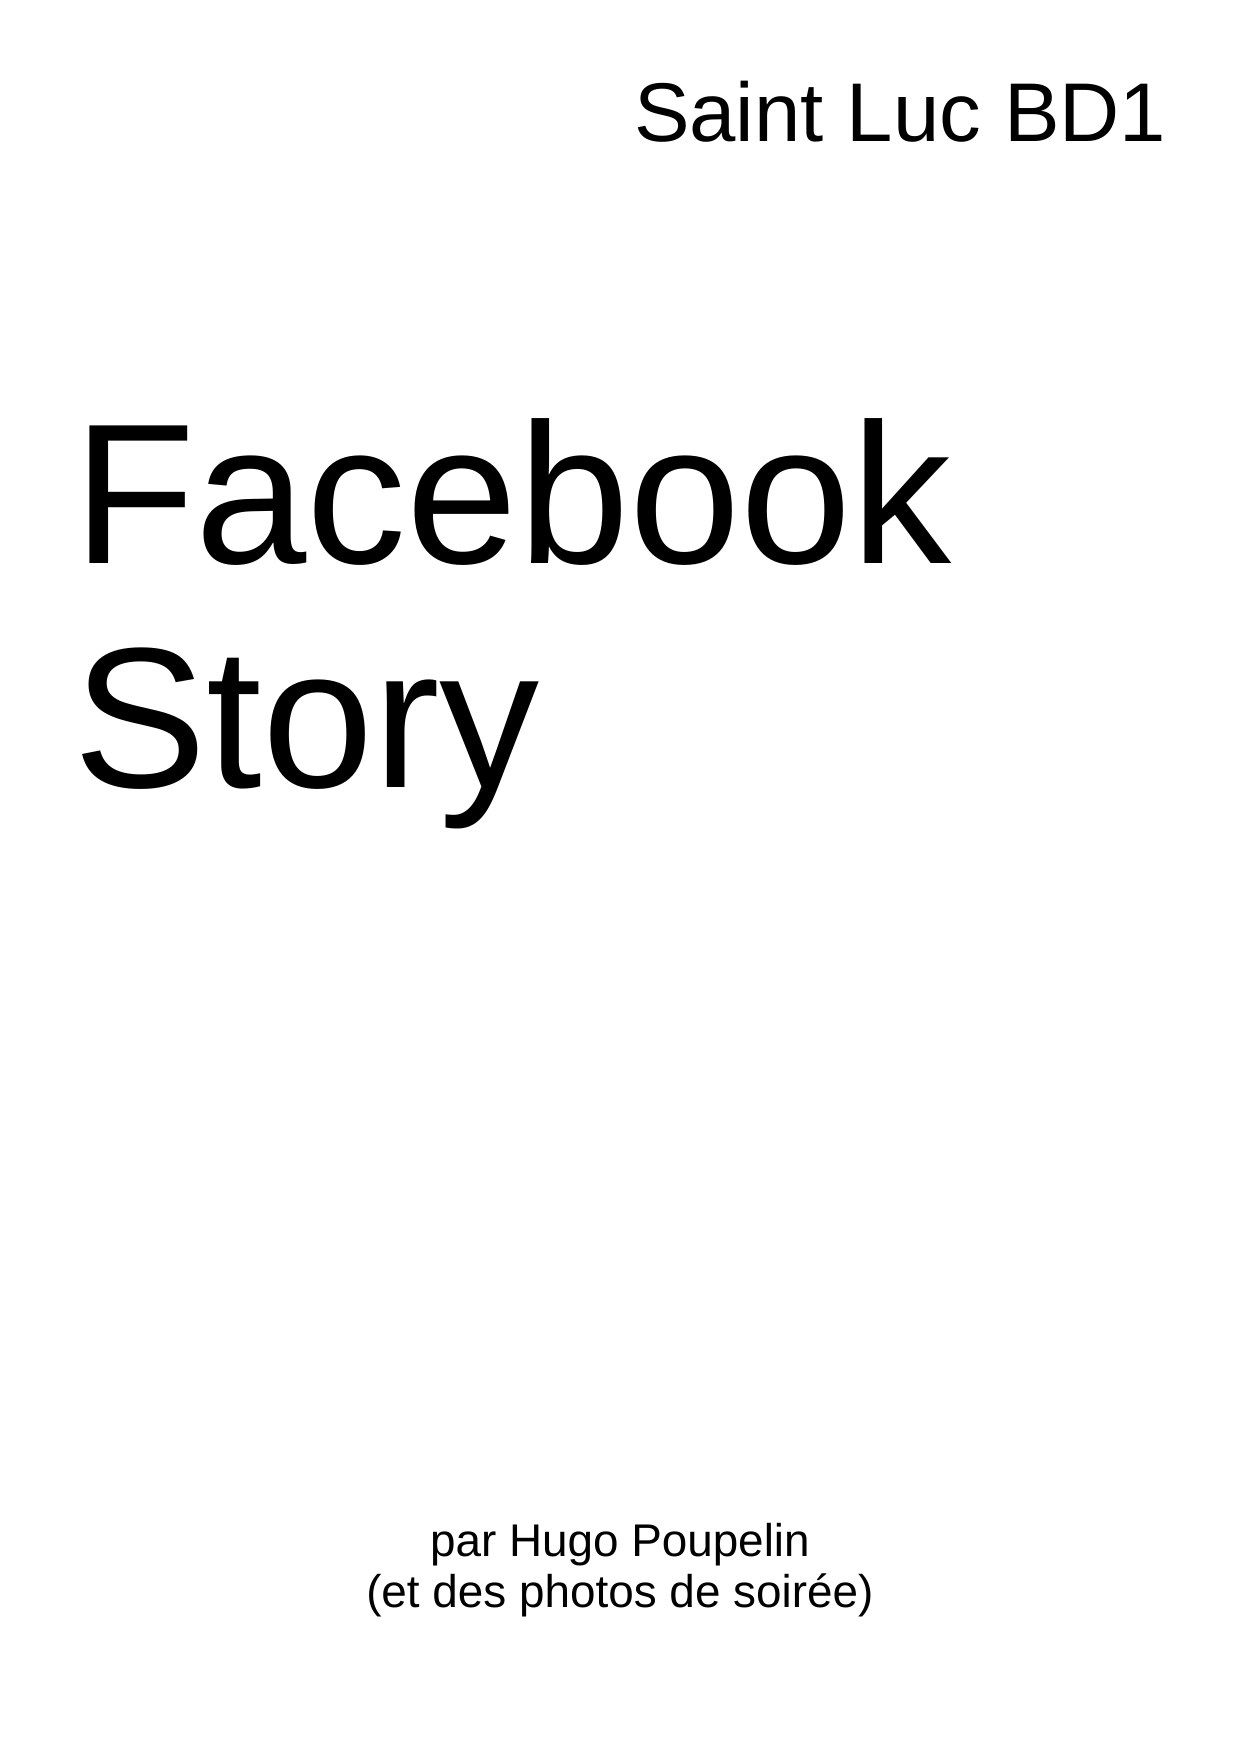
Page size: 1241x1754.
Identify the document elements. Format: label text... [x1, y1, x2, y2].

text_box Saint Luc BD1 Facebook Story par Hugo Poupelin (et des photos de soirée) [59, 59, 1182, 1623]
